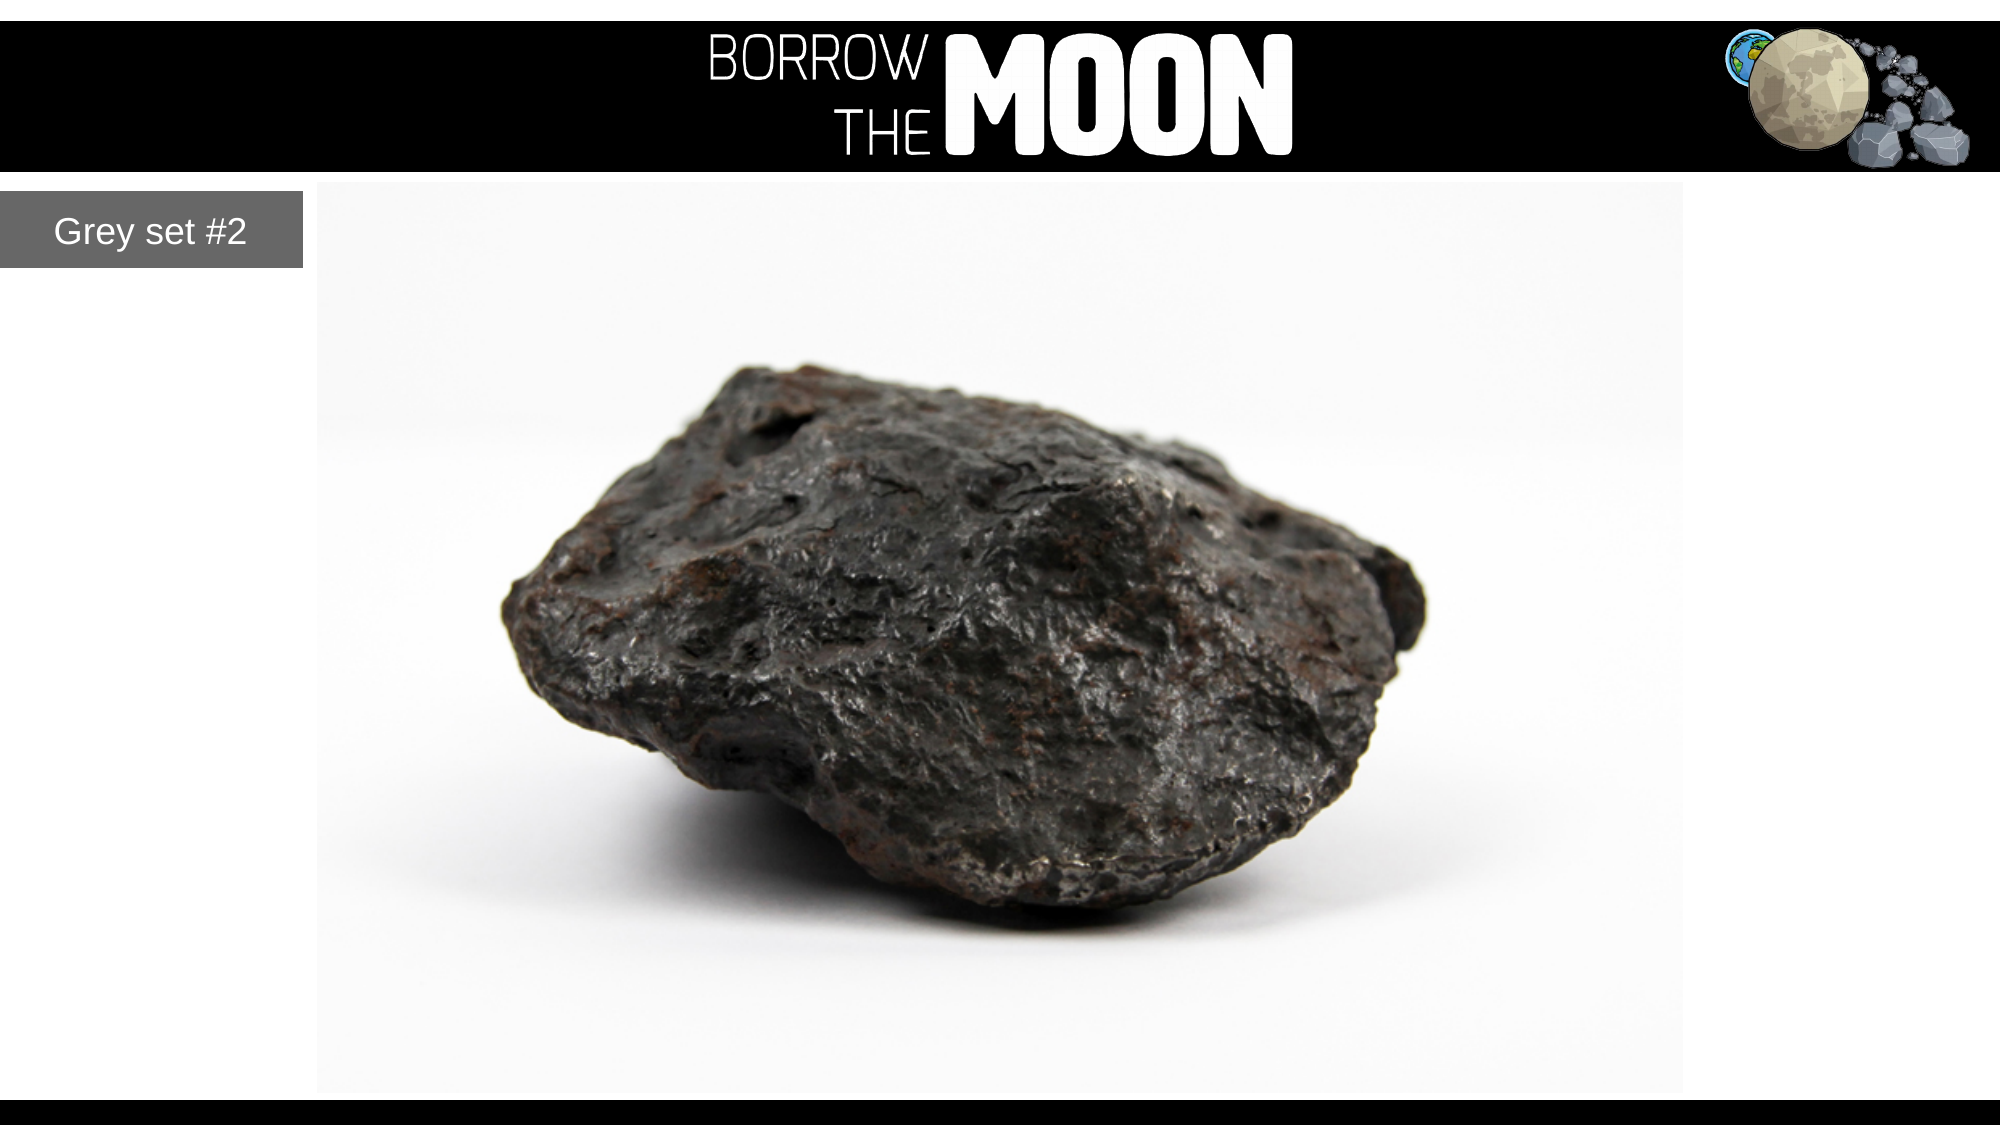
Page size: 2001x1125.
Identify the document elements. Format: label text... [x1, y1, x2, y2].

text_box Grey set #2 [0, 191, 303, 268]
picture [317, 182, 1683, 1093]
